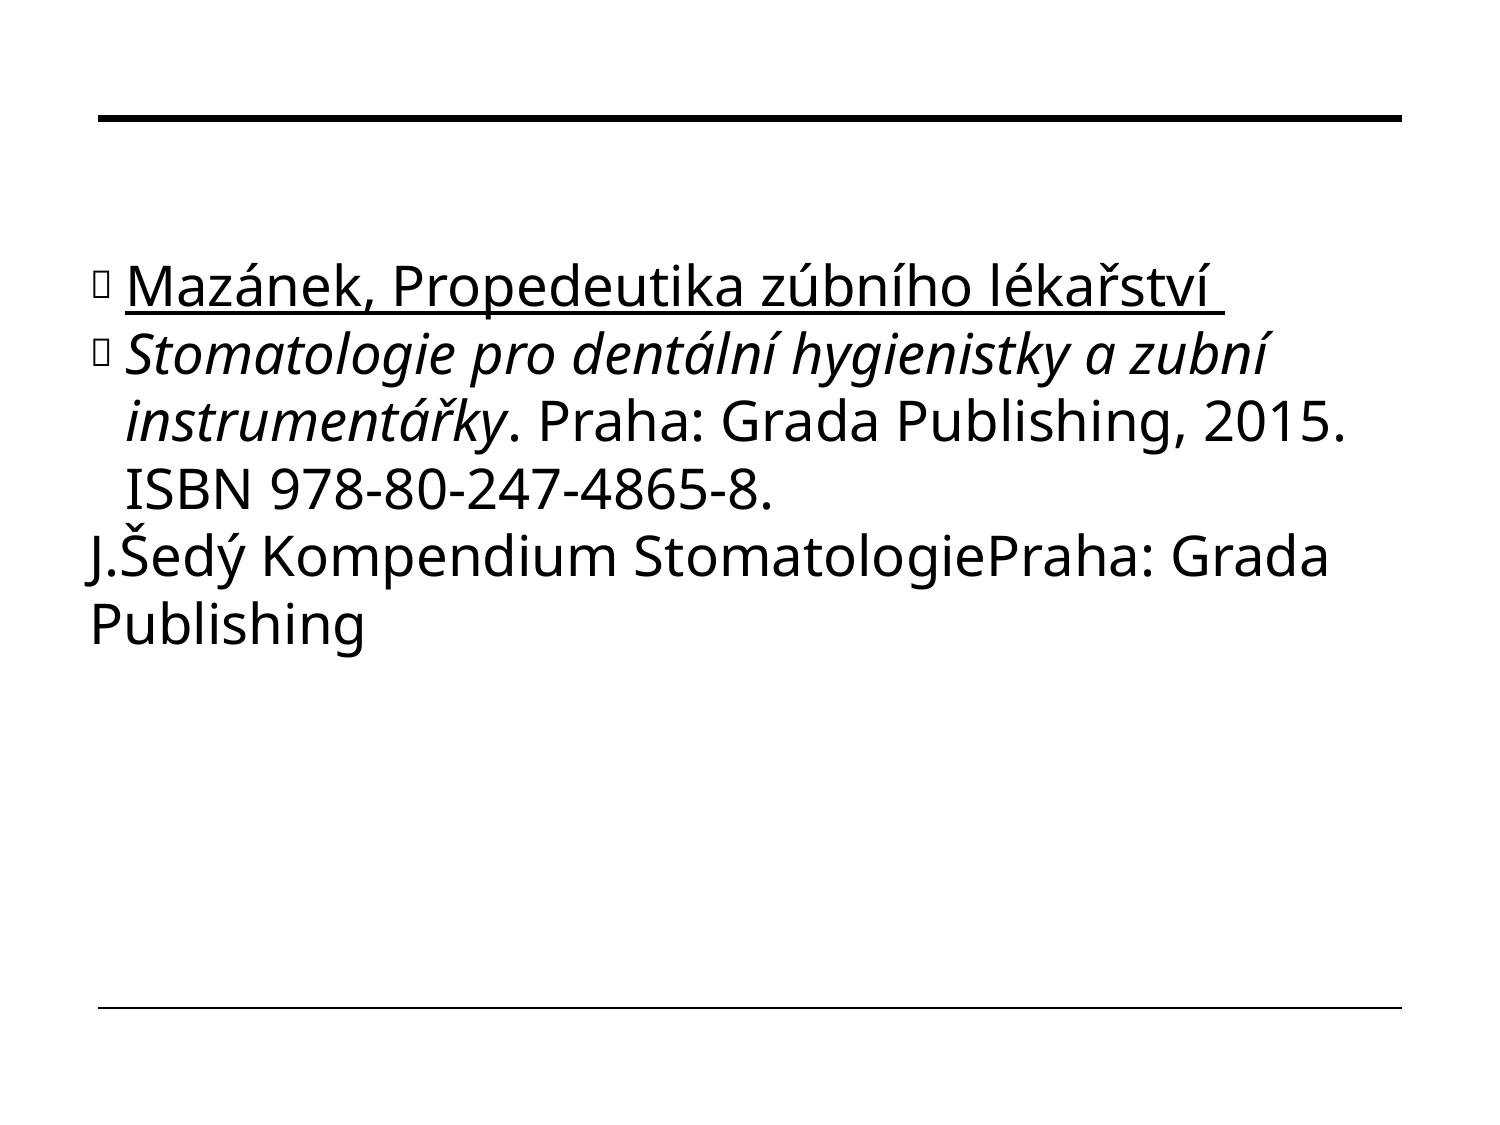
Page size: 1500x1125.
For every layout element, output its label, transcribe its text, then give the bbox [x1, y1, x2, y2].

text_box Mazánek, Propedeutika zúbního lékařství Stomatologie pro dentální hygienistky a zubní instrumentářky. Praha: Grada Publishing, 2015. ISBN 978-80-247-4865-8. J.Šedý Kompendium StomatologiePraha: Grada Publishing [75, 243, 1425, 986]
